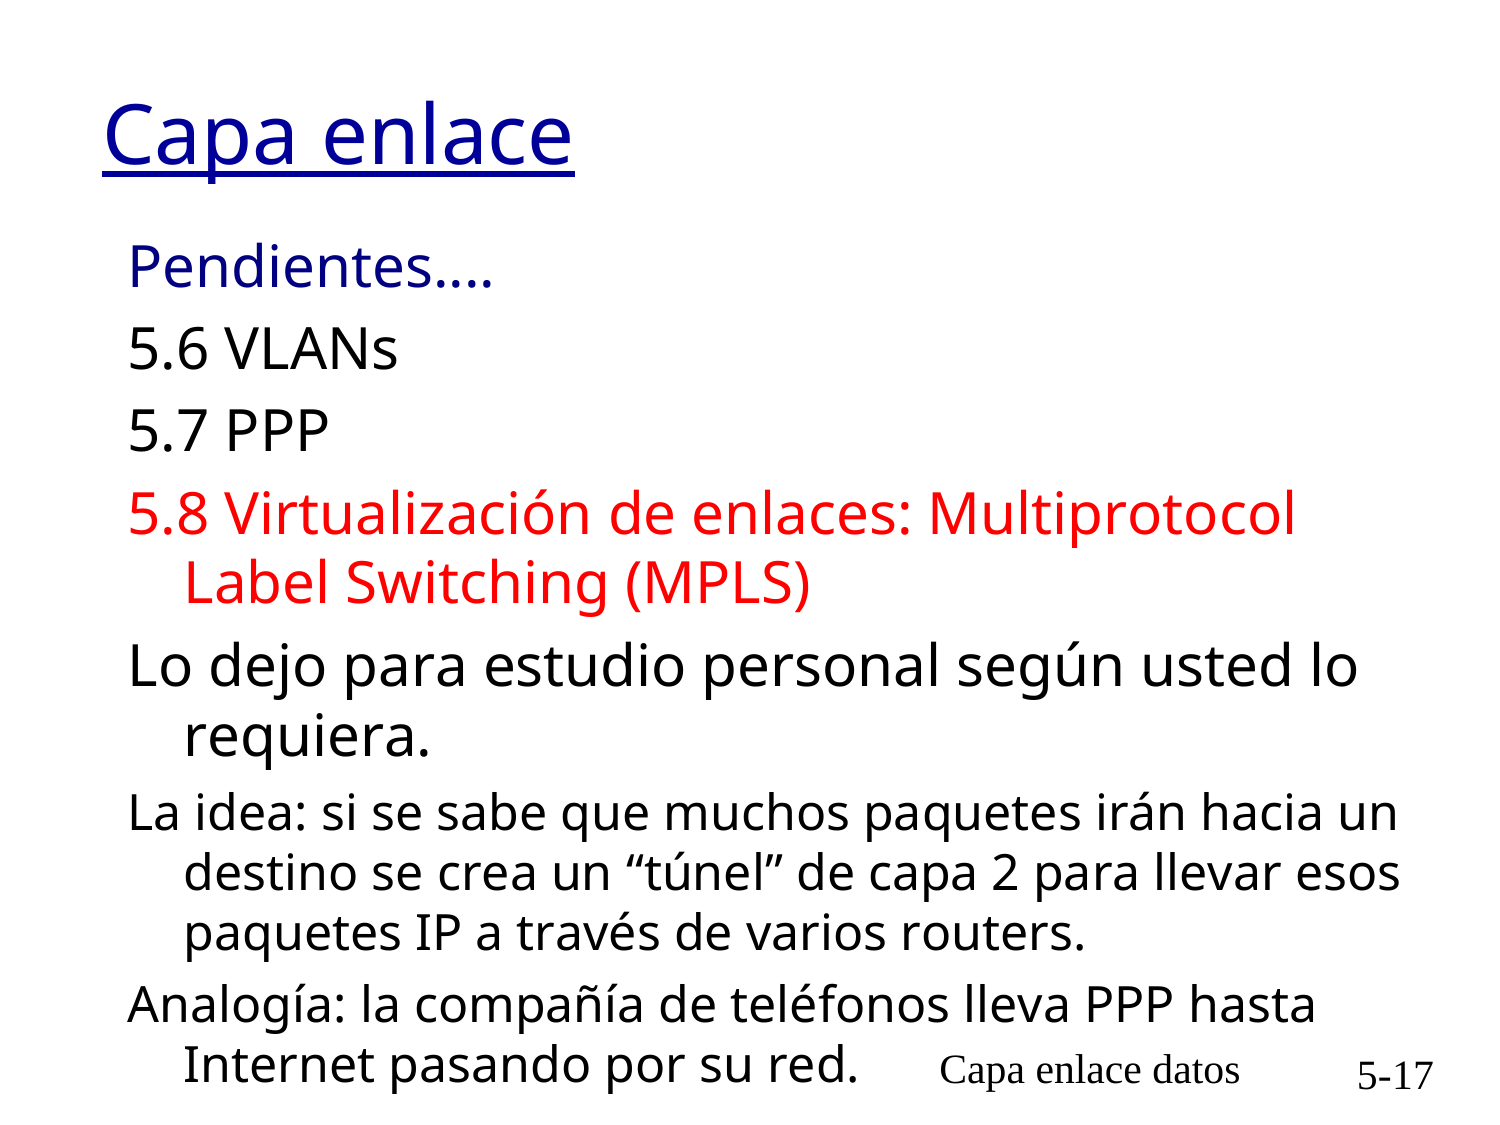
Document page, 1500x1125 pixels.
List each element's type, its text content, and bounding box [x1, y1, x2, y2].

title Capa enlace [87, 37, 1363, 225]
list Pendientes.... 5.6 VLANs 5.7 PPP 5.8 Virtualización de enlaces: Multiprotocol Label Switching (MPLS) Lo dejo para estudio personal según usted lo requiera. La idea: si se sabe que muchos paquetes irán hacia un destino se crea un “túnel” de capa 2 para llevar esos paquetes IP a través de varios routers. Analogía: la compañía de teléfonos lleva PPP hasta Internet pasando por su red. [112, 221, 1468, 1096]
